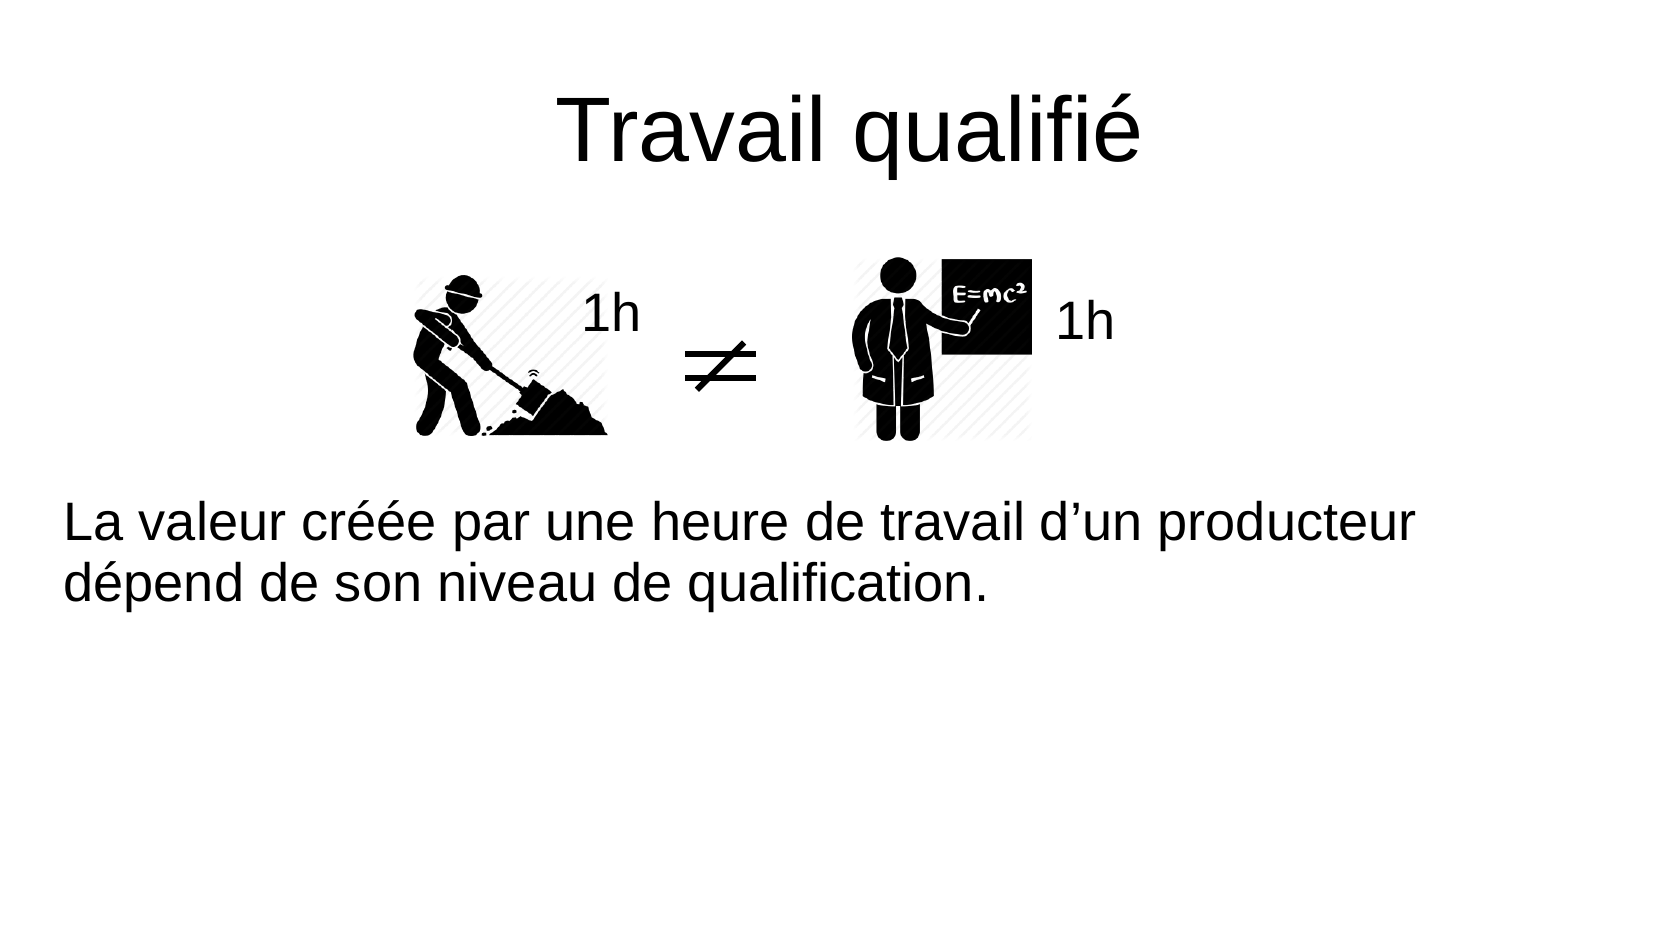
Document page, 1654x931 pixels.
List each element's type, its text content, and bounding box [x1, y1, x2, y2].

picture [852, 257, 1032, 441]
text_box 1h [1040, 283, 1158, 373]
text_box 1h [566, 275, 684, 364]
picture [413, 275, 608, 436]
title Travail qualifié [129, 35, 1571, 224]
text_box La valeur créée par une heure de travail d’un producteur dépend de son niveau de qualification. [48, 484, 1630, 621]
